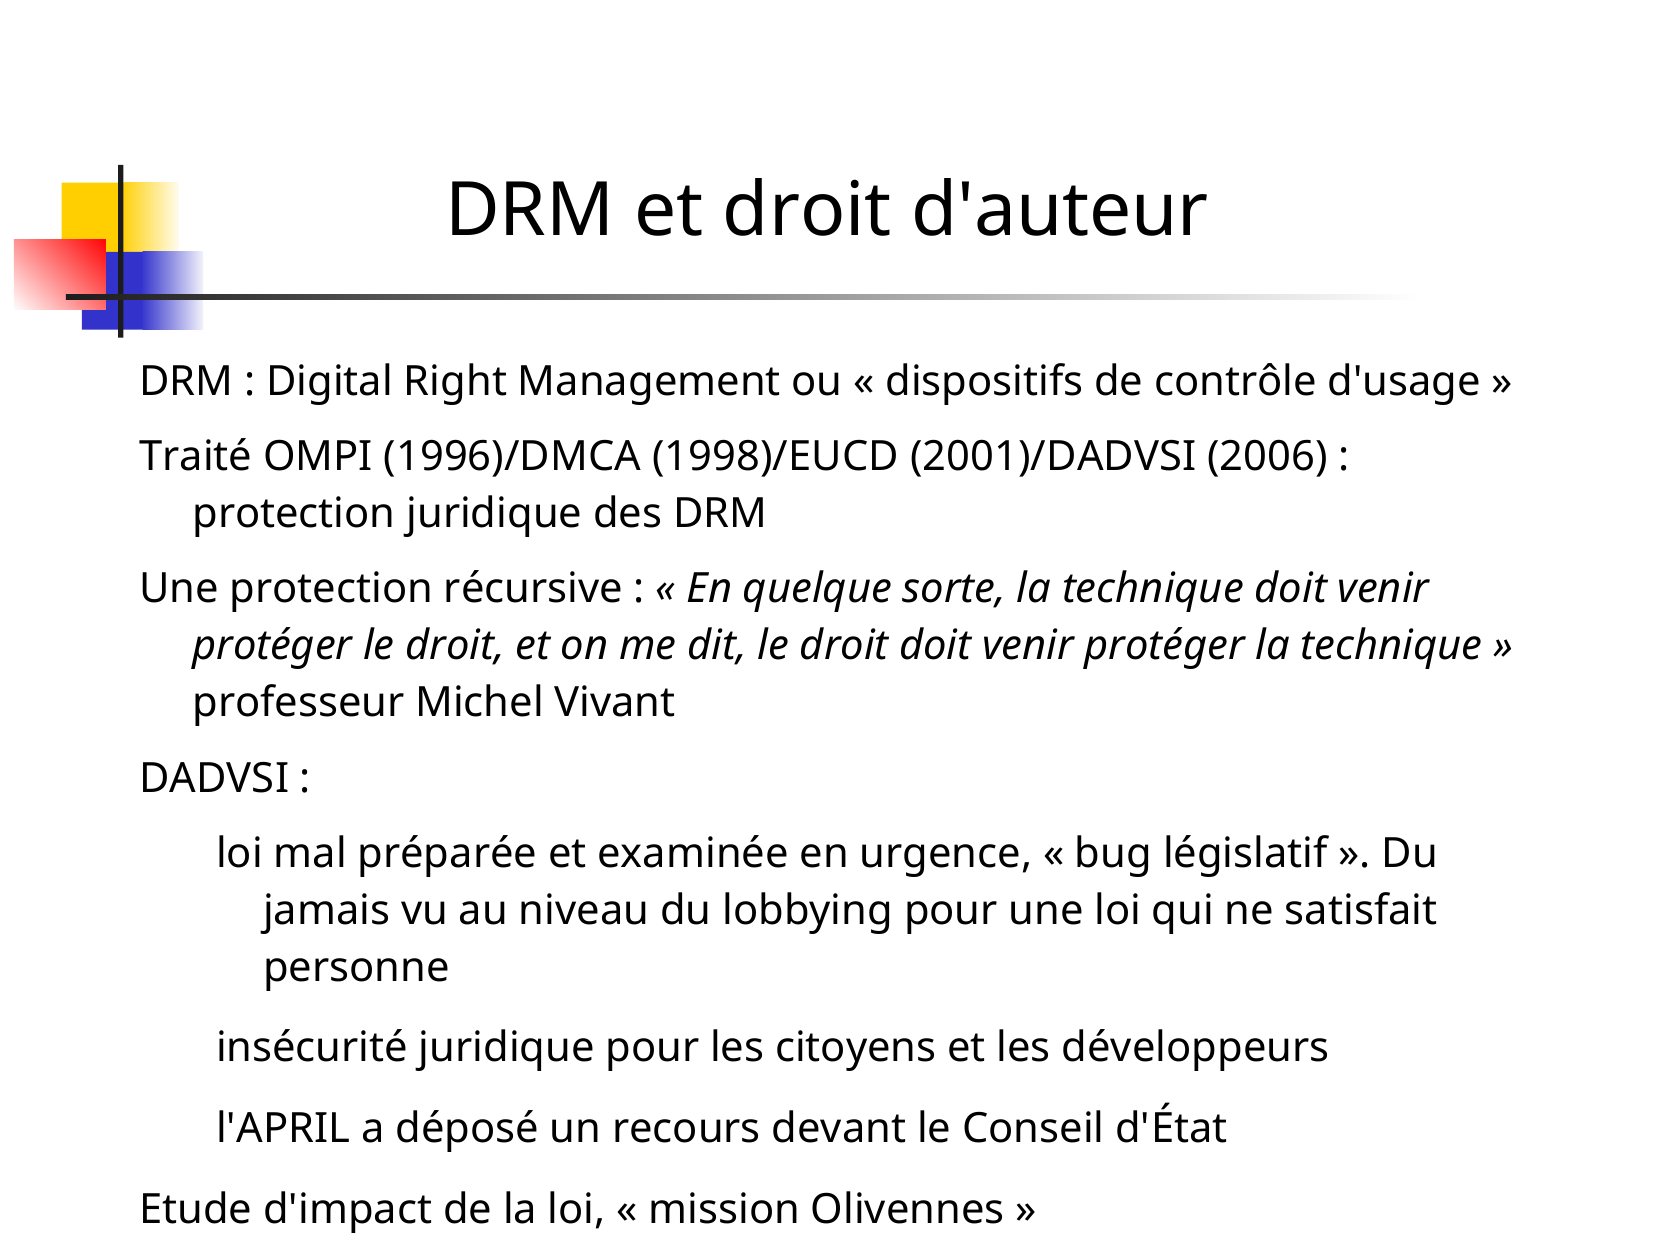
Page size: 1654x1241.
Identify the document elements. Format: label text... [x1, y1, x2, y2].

list DRM : Digital Right Management ou « dispositifs de contrôle d'usage » Traité OMPI (1996)/DMCA (1998)/EUCD (2001)/DADVSI (2006) : protection juridique des DRM Une protection récursive : « En quelque sorte, la technique doit venir protéger le droit, et on me dit, le droit doit venir protéger la technique » professeur Michel Vivant DADVSI : loi mal préparée et examinée en urgence, « bug législatif ». Du jamais vu au niveau du lobbying pour une loi qui ne satisfait personne insécurité juridique pour les citoyens et les développeurs l'APRIL a déposé un recours devant le Conseil d'État Etude d'impact de la loi, « mission Olivennes » [121, 350, 1534, 1205]
title DRM et droit d'auteur [121, 110, 1534, 303]
